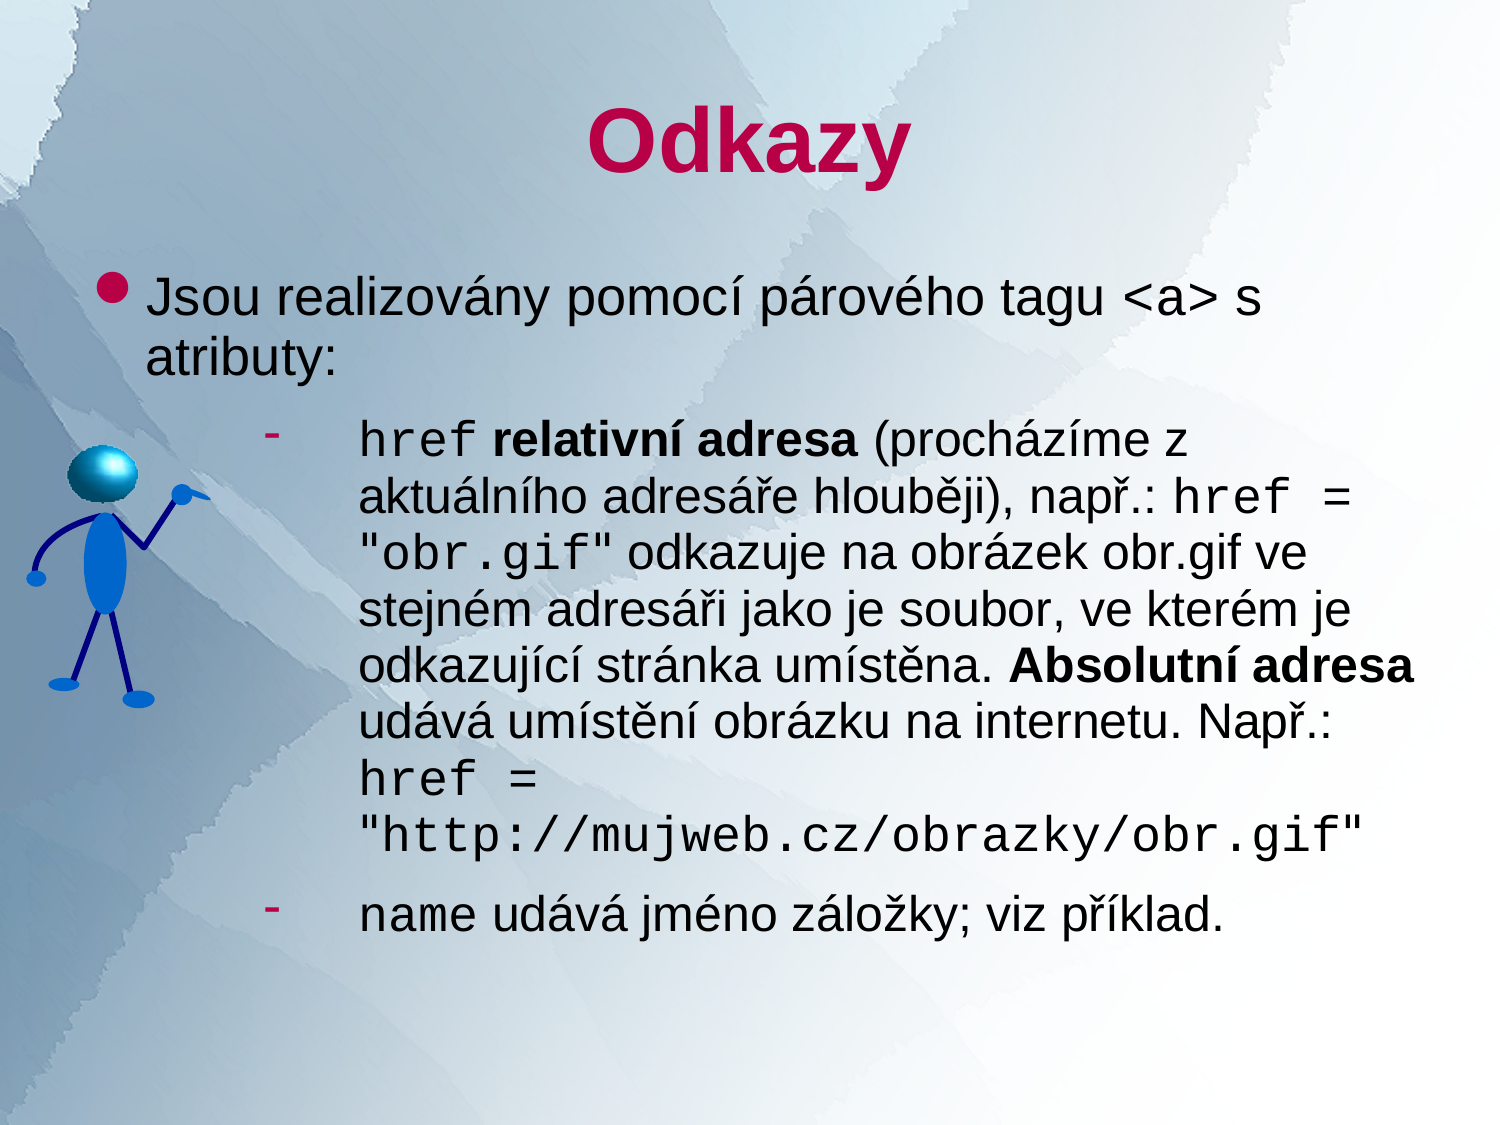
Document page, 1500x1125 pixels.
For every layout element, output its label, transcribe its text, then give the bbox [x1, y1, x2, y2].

text_box Odkazy [75, 52, 1426, 226]
text_box [122, 690, 155, 709]
text_box [26, 570, 47, 587]
text_box Jsou realizovány pomocí párového tagu <a> s atributy: href relativní adresa (procházíme z aktuálního adresáře hlouběji), např.: href = "obr.gif" odkazuje na obrázek obr.gif ve stejném adresáři jako je soubor, ve kterém je odkazující stránka umístěna. Absolutní adresa udává umístění obrázku na internetu. Např.: href = "http://mujweb.cz/obrazky/obr.gif" name udává jméno záložky; viz příklad. [75, 263, 1426, 991]
text_box [171, 484, 211, 506]
text_box [48, 677, 80, 692]
picture [0, 0, 1500, 1125]
text_box [83, 512, 127, 615]
